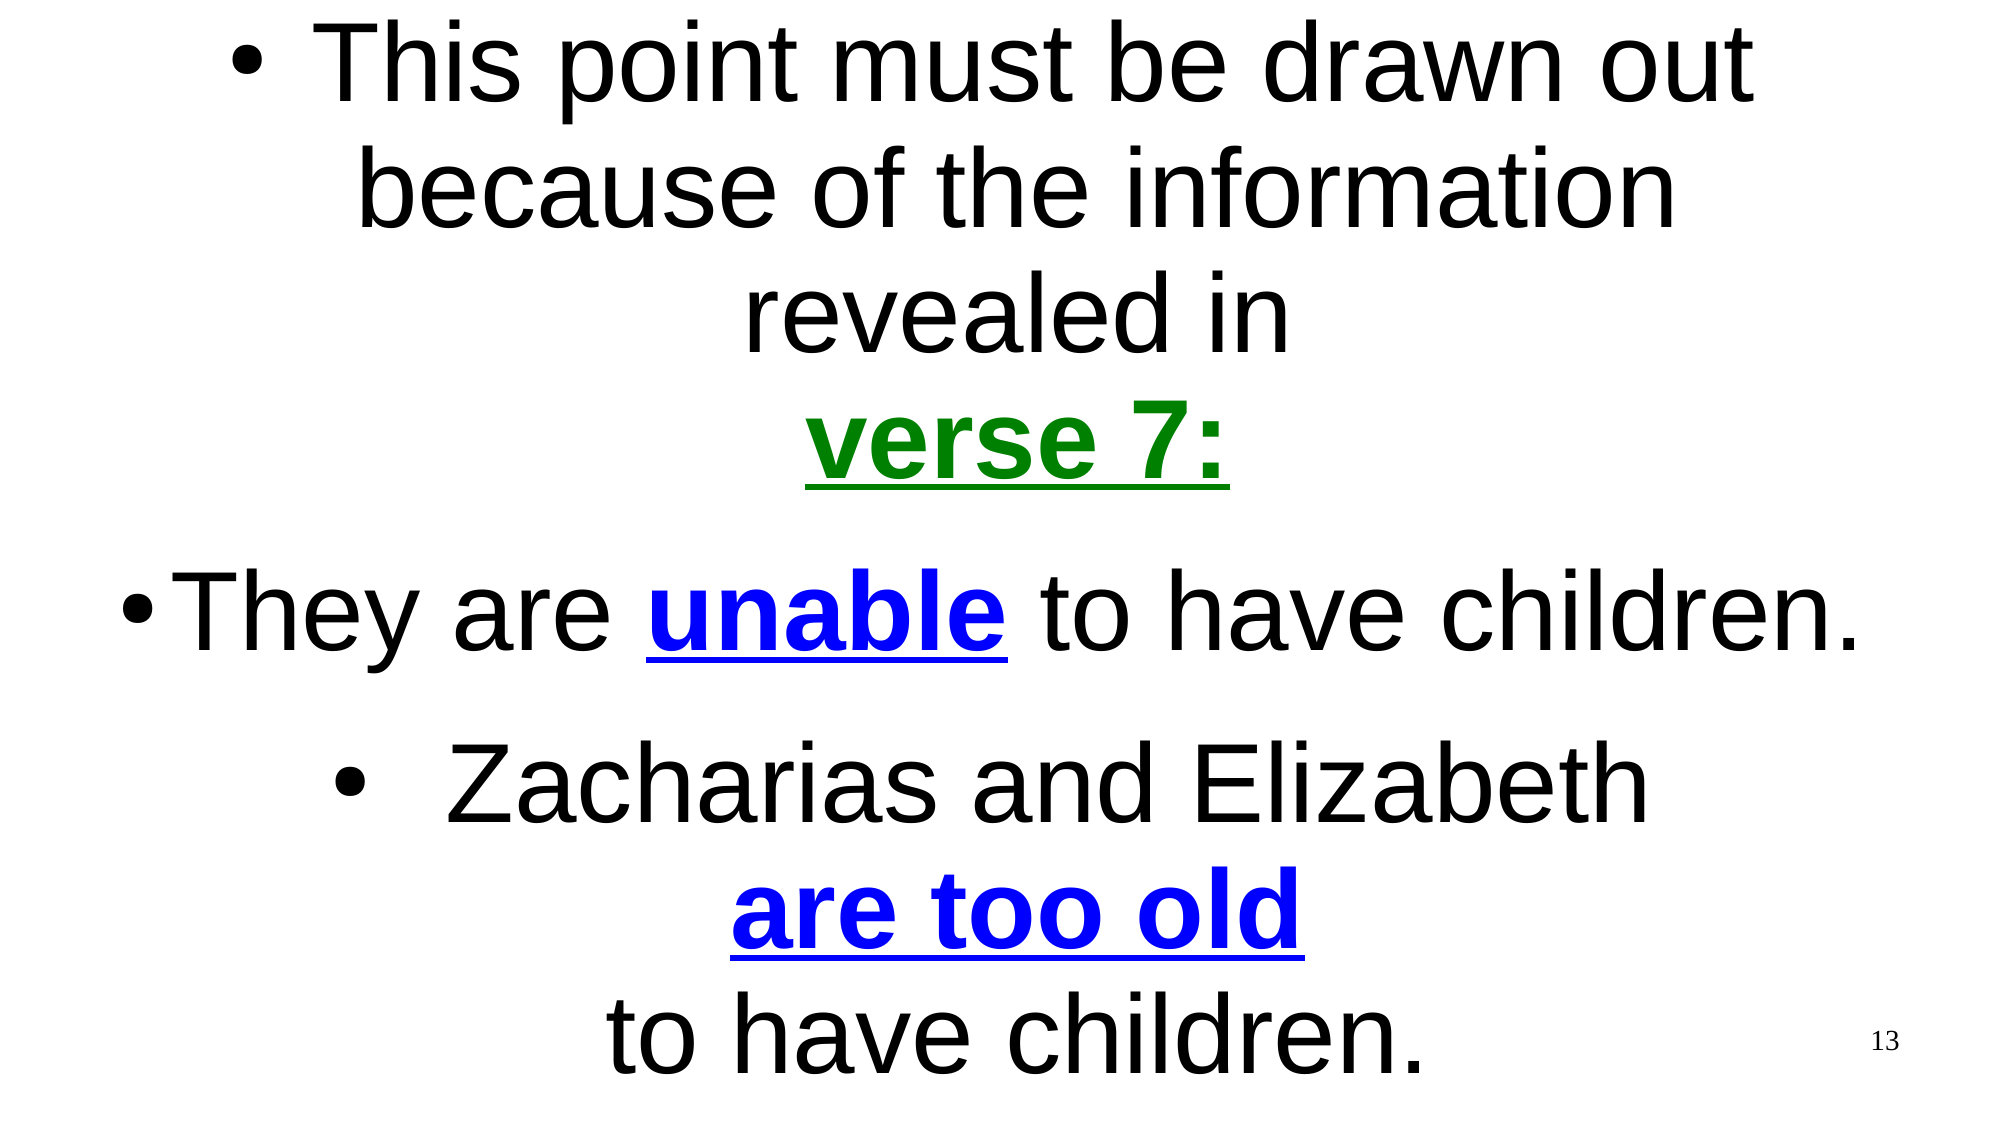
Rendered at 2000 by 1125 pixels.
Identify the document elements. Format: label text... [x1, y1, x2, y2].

list This point must be drawn out because of the information revealed in verse 7: They are unable to have children. Zacharias and Elizabeth are too old to have children. [0, 0, 1996, 1123]
